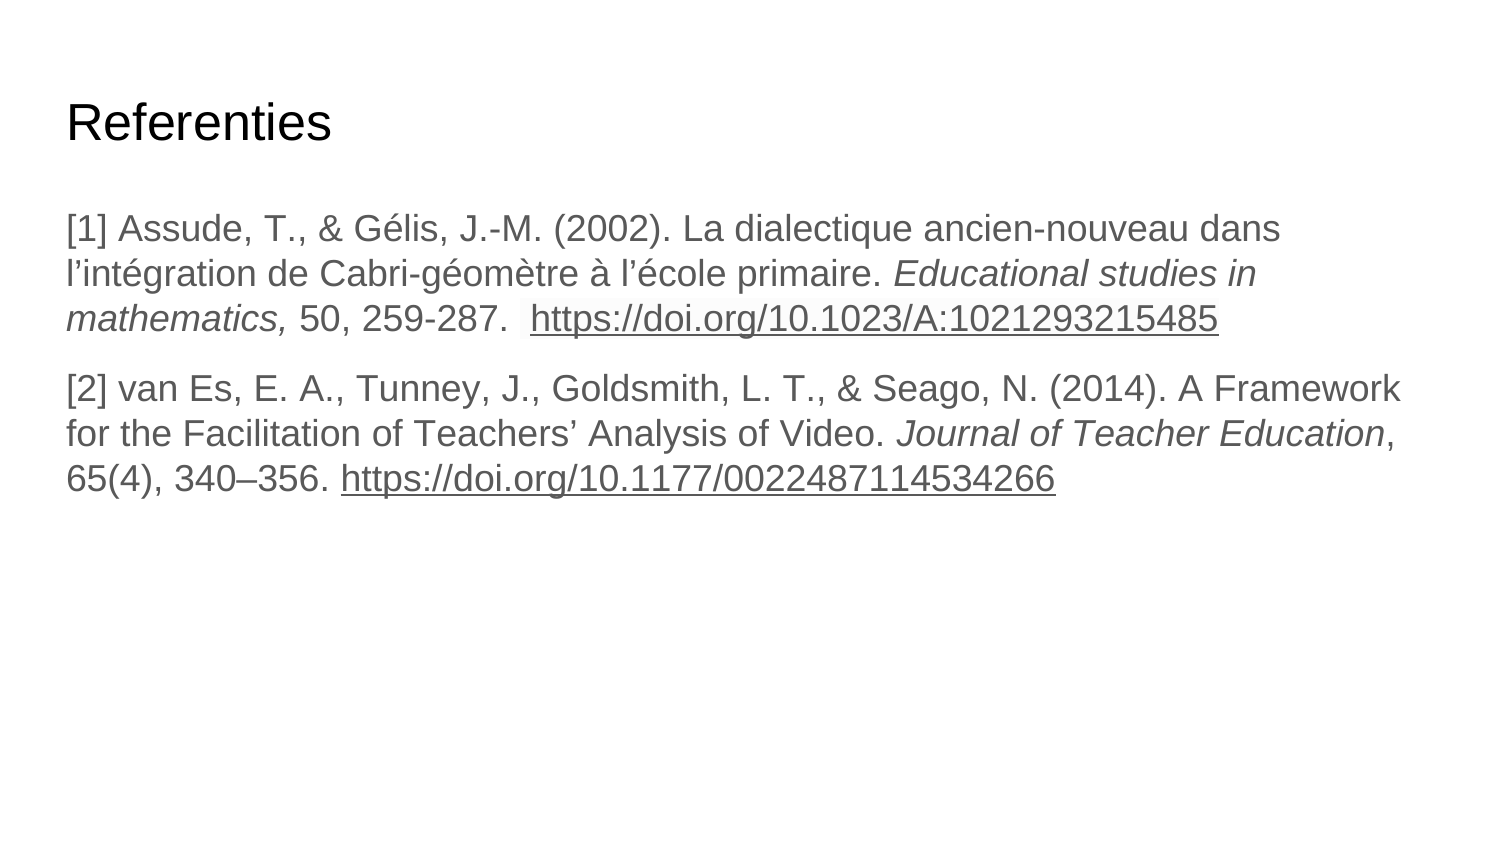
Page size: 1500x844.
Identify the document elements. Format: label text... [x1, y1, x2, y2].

title Referenties [51, 72, 1449, 167]
list [1] Assude, T., & Gélis, J.-M. (2002). La dialectique ancien-nouveau dans l’intégration de Cabri-géomètre à l’école primaire. Educational studies in mathematics, 50, 259-287. https://doi.org/10.1023/A:1021293215485 [2] van Es, E. A., Tunney, J., Goldsmith, L. T., & Seago, N. (2014). A Framework for the Facilitation of Teachers’ Analysis of Video. Journal of Teacher Education, 65(4), 340–356. https://doi.org/10.1177/0022487114534266 [51, 189, 1449, 750]
